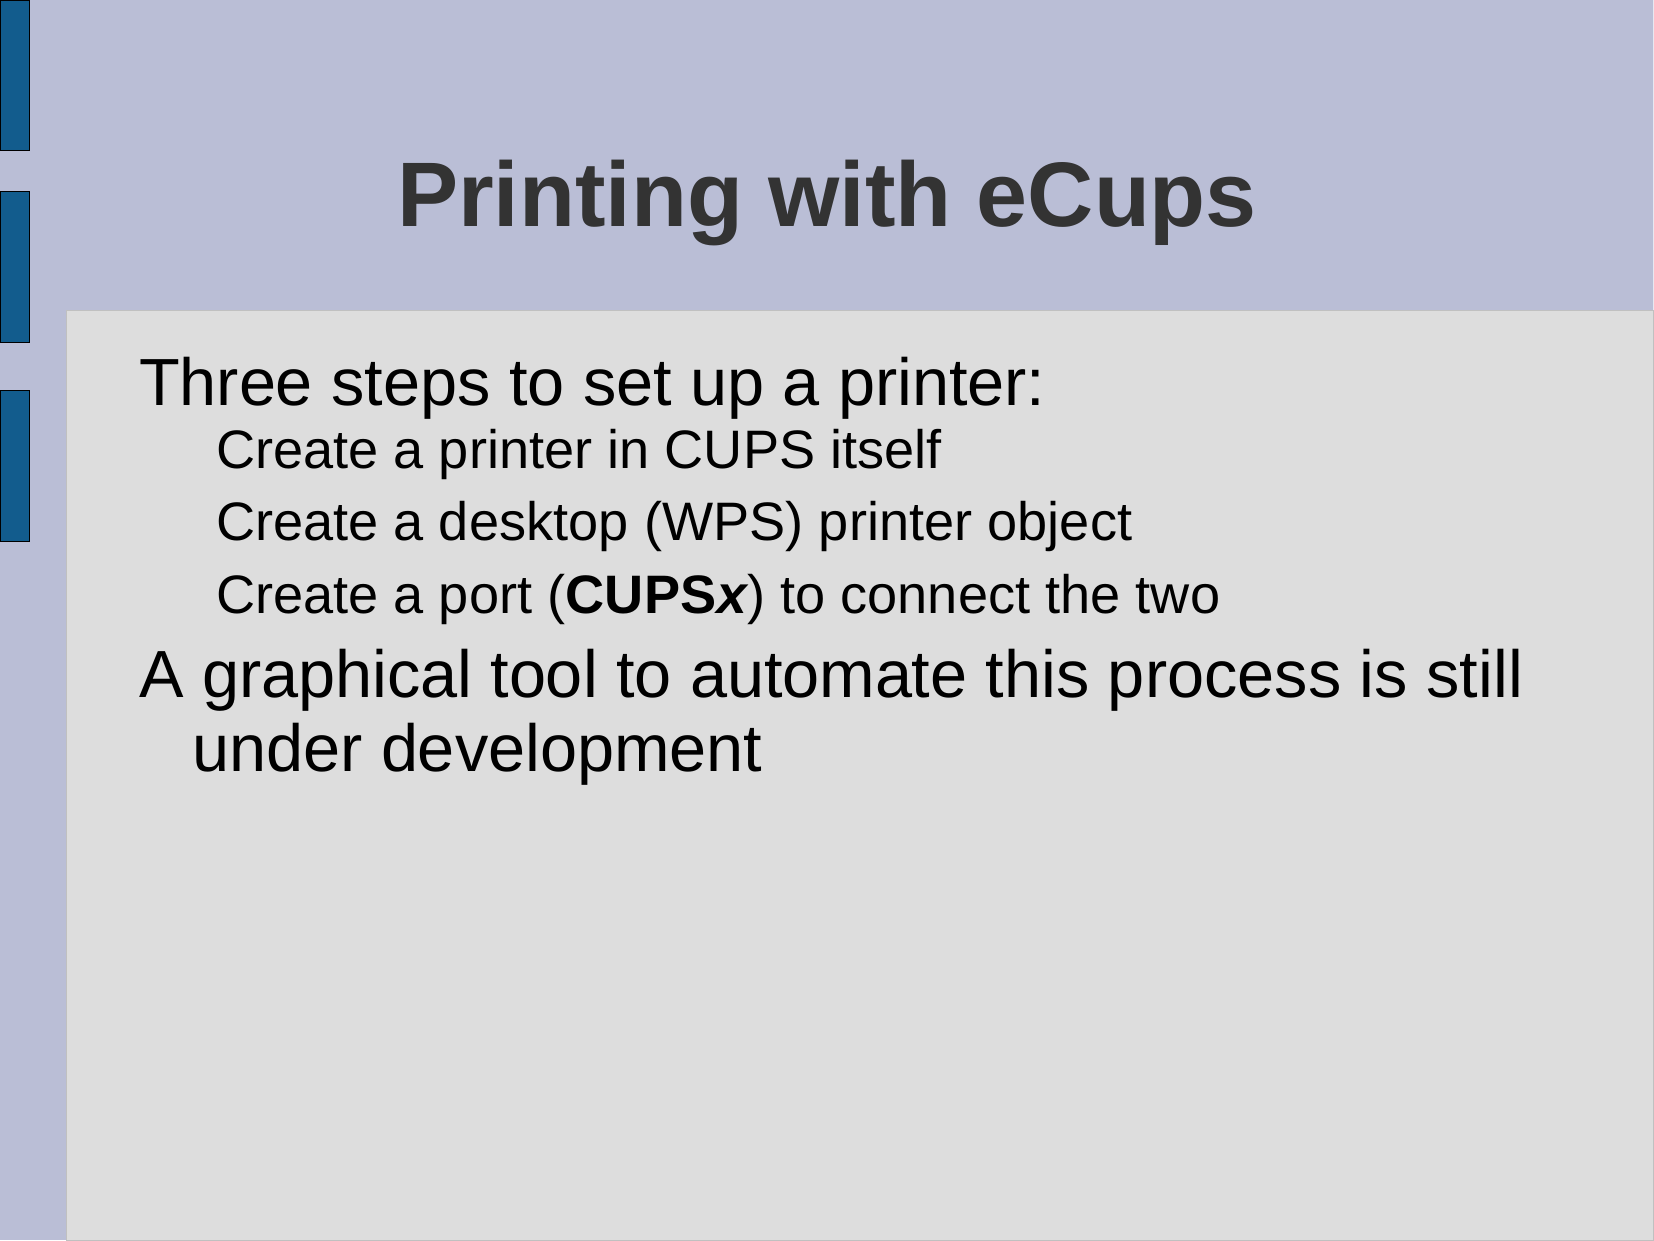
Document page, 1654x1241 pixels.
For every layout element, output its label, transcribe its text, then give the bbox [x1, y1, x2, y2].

title Printing with eCups [121, 91, 1534, 299]
list Three steps to set up a printer: Create a printer in CUPS itself Create a desktop (WPS) printer object Create a port (CUPSx) to connect the two A graphical tool to automate this process is still under development [121, 344, 1534, 1127]
